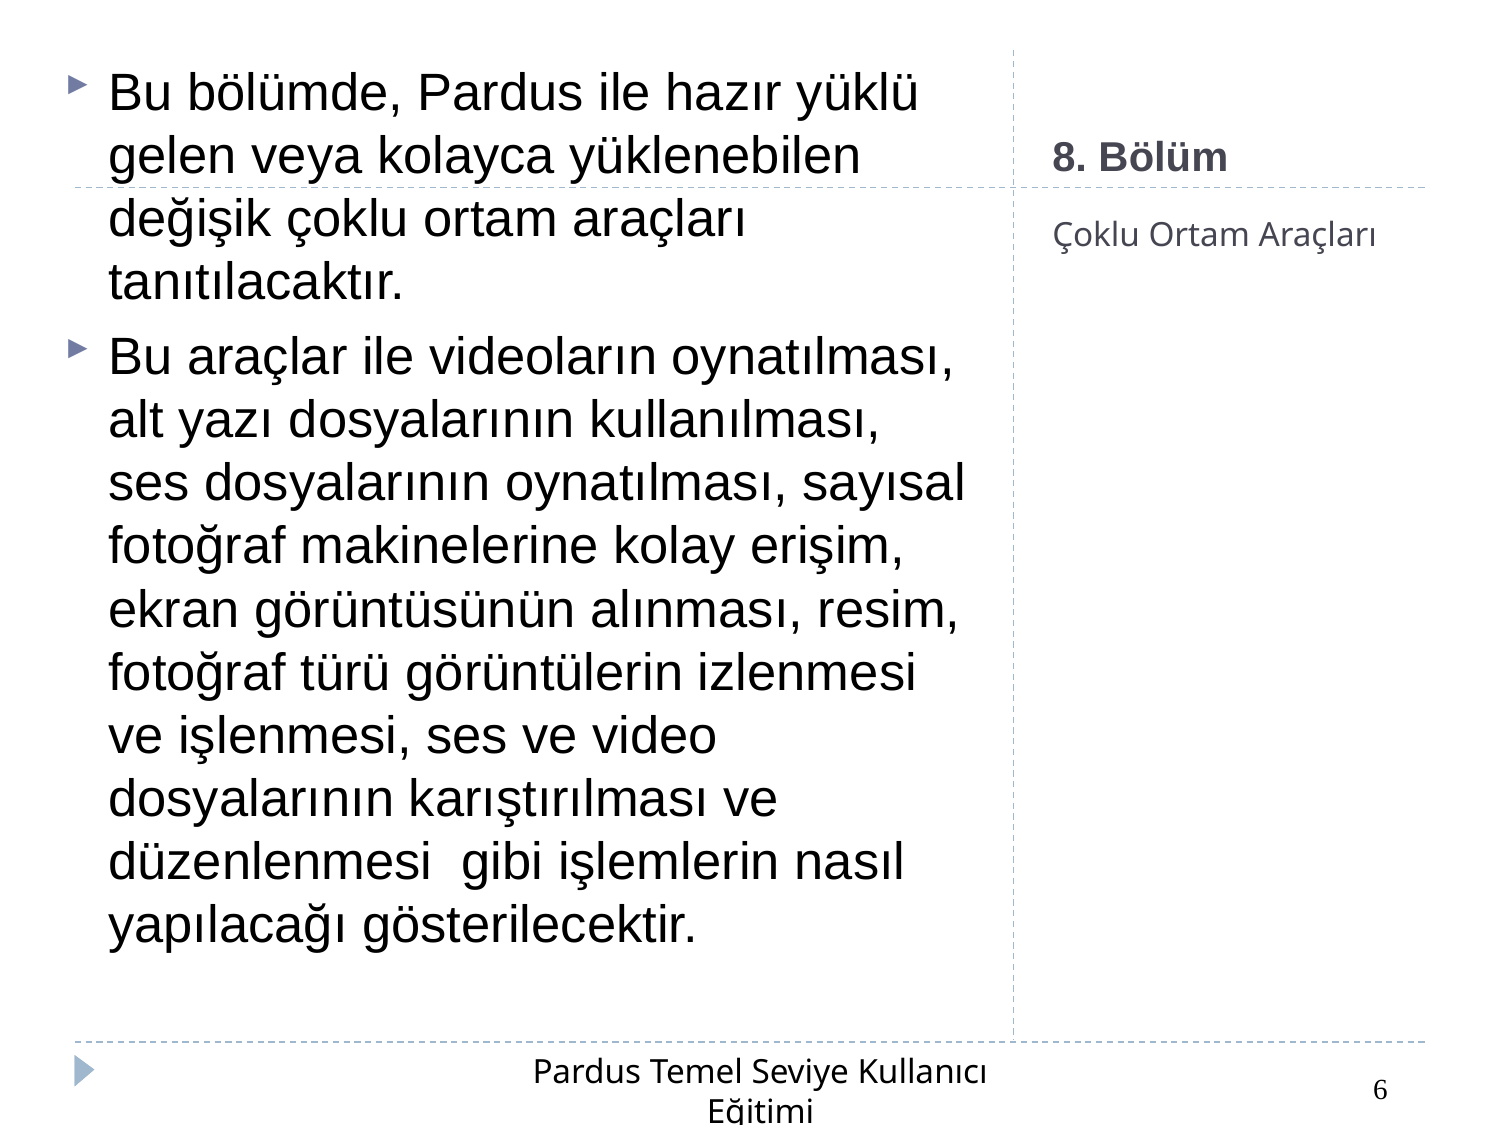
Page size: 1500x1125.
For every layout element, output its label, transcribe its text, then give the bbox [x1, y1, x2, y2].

list Çoklu Ortam Araçları [1037, 200, 1450, 995]
list Bu bölümde, Pardus ile hazır yüklü gelen veya kolayca yüklenebilen değişik çoklu ortam araçları tanıtılacaktır. Bu araçlar ile videoların oynatılması, alt yazı dosyalarının kullanılması, ses dosyalarının oynatılması, sayısal fotoğraf makinelerine kolay erişim, ekran görüntüsünün alınması, resim, fotoğraf türü görüntülerin izlenmesi ve işlenmesi, ses ve video dosyalarının karıştırılması ve düzenlenmesi gibi işlemlerin nasıl yapılacağı gösterilecektir. [50, 50, 988, 988]
title 8. Bölüm [1037, 50, 1450, 188]
